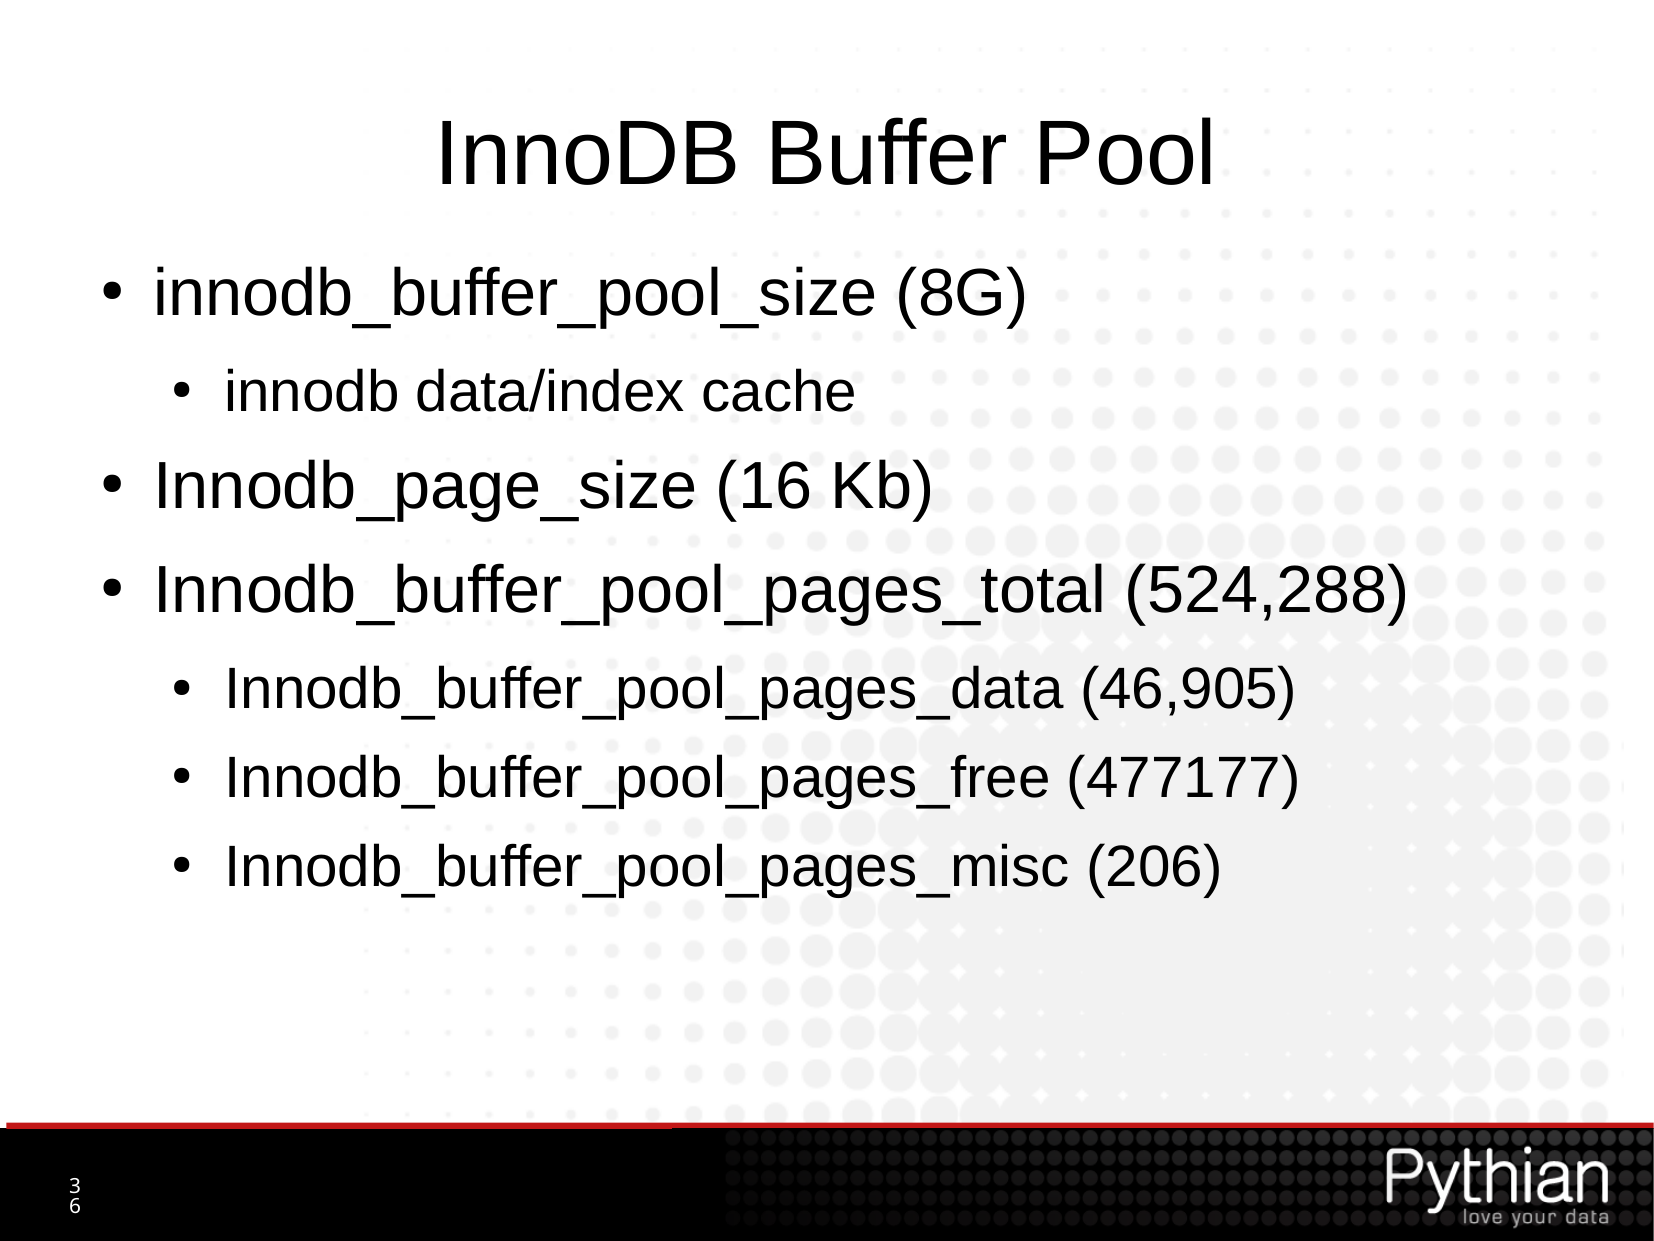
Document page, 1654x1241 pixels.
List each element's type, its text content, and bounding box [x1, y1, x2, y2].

picture [355, 46, 1624, 1122]
picture [672, 1128, 1654, 1241]
list innodb_buffer_pool_size (8G) innodb data/index cache Innodb_page_size (16 Kb) Innodb_buffer_pool_pages_total (524,288) Innodb_buffer_pool_pages_data (46,905) Innodb_buffer_pool_pages_free (477177) Innodb_buffer_pool_pages_misc (206) [82, 254, 1571, 1074]
title InnoDB Buffer Pool [82, 49, 1571, 254]
